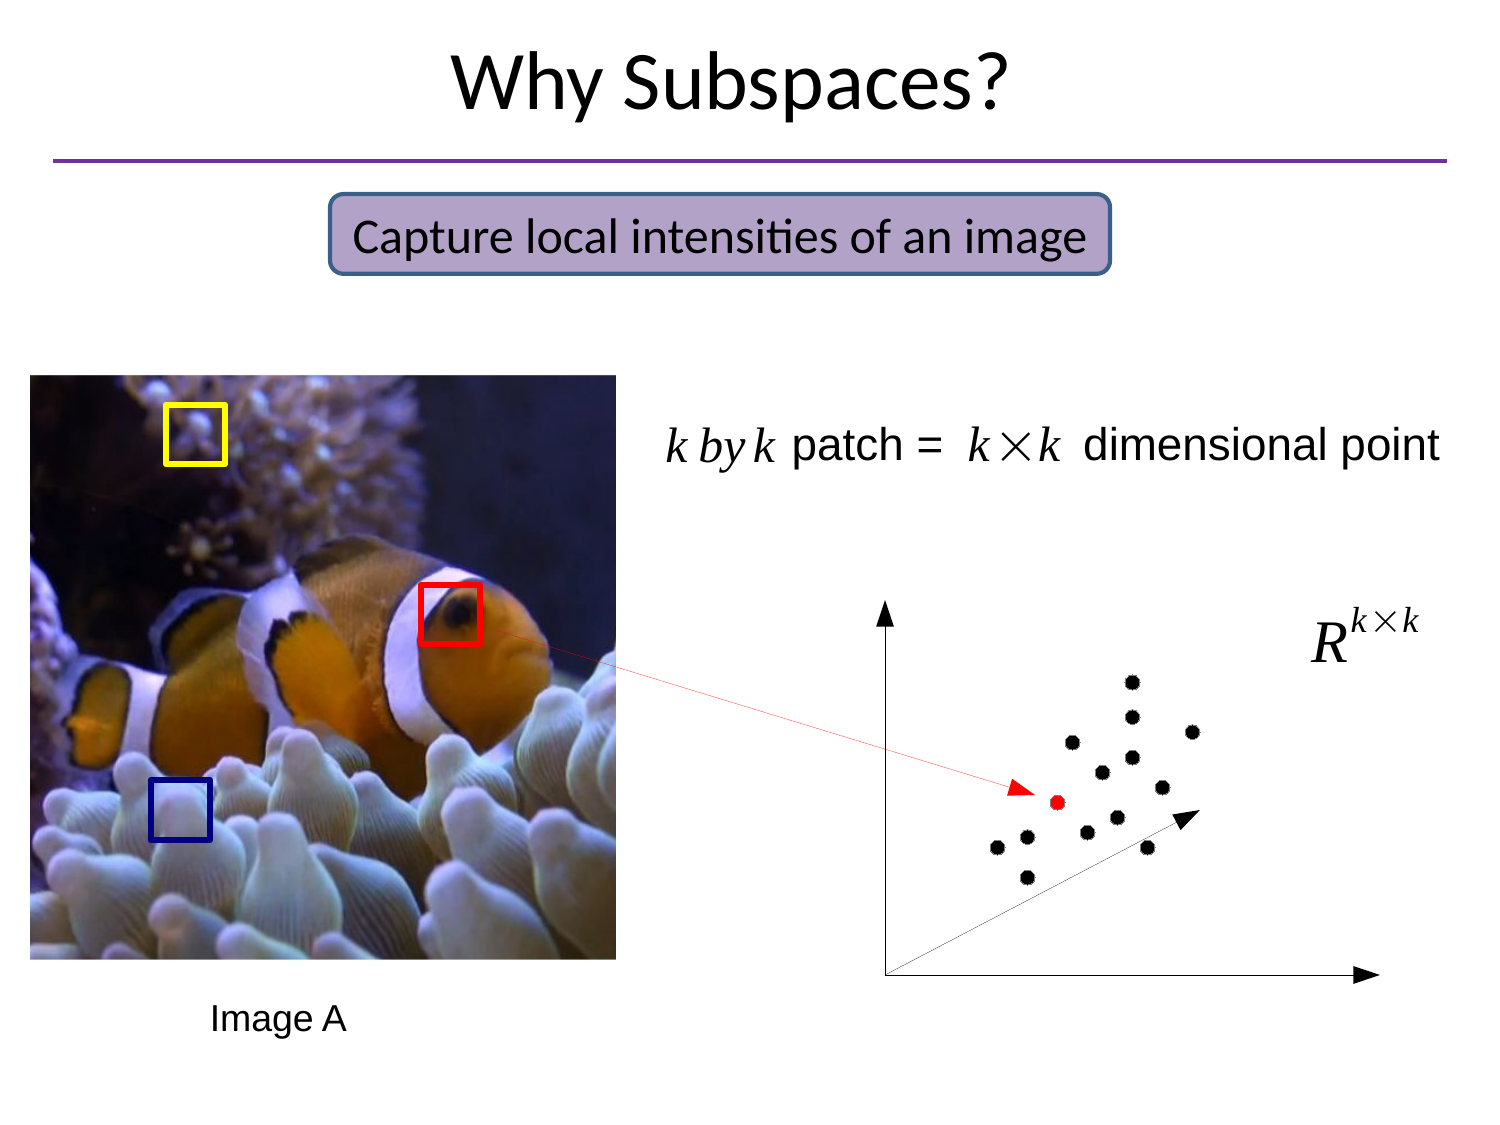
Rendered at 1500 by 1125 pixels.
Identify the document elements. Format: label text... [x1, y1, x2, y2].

picture [30, 374, 616, 961]
text_box [1095, 765, 1111, 781]
text_box [1125, 709, 1141, 725]
chart [1300, 600, 1427, 676]
text_box [1110, 810, 1126, 826]
chart [657, 417, 787, 473]
text_box [1124, 674, 1141, 691]
text_box [1140, 840, 1156, 856]
text_box [990, 840, 1006, 856]
text_box patch = dimensional point [675, 411, 1486, 496]
text_box [1065, 735, 1081, 751]
text_box Image A [195, 990, 376, 1047]
text_box Capture local intensities of an image [330, 194, 1111, 274]
text_box [1050, 795, 1066, 811]
title Why Subspaces? [75, 19, 1425, 159]
text_box [1185, 724, 1201, 740]
text_box [1020, 870, 1036, 886]
text_box [1020, 829, 1036, 845]
text_box [1080, 825, 1096, 841]
text_box [1125, 750, 1141, 766]
text_box [1155, 780, 1171, 796]
chart [960, 415, 1071, 472]
